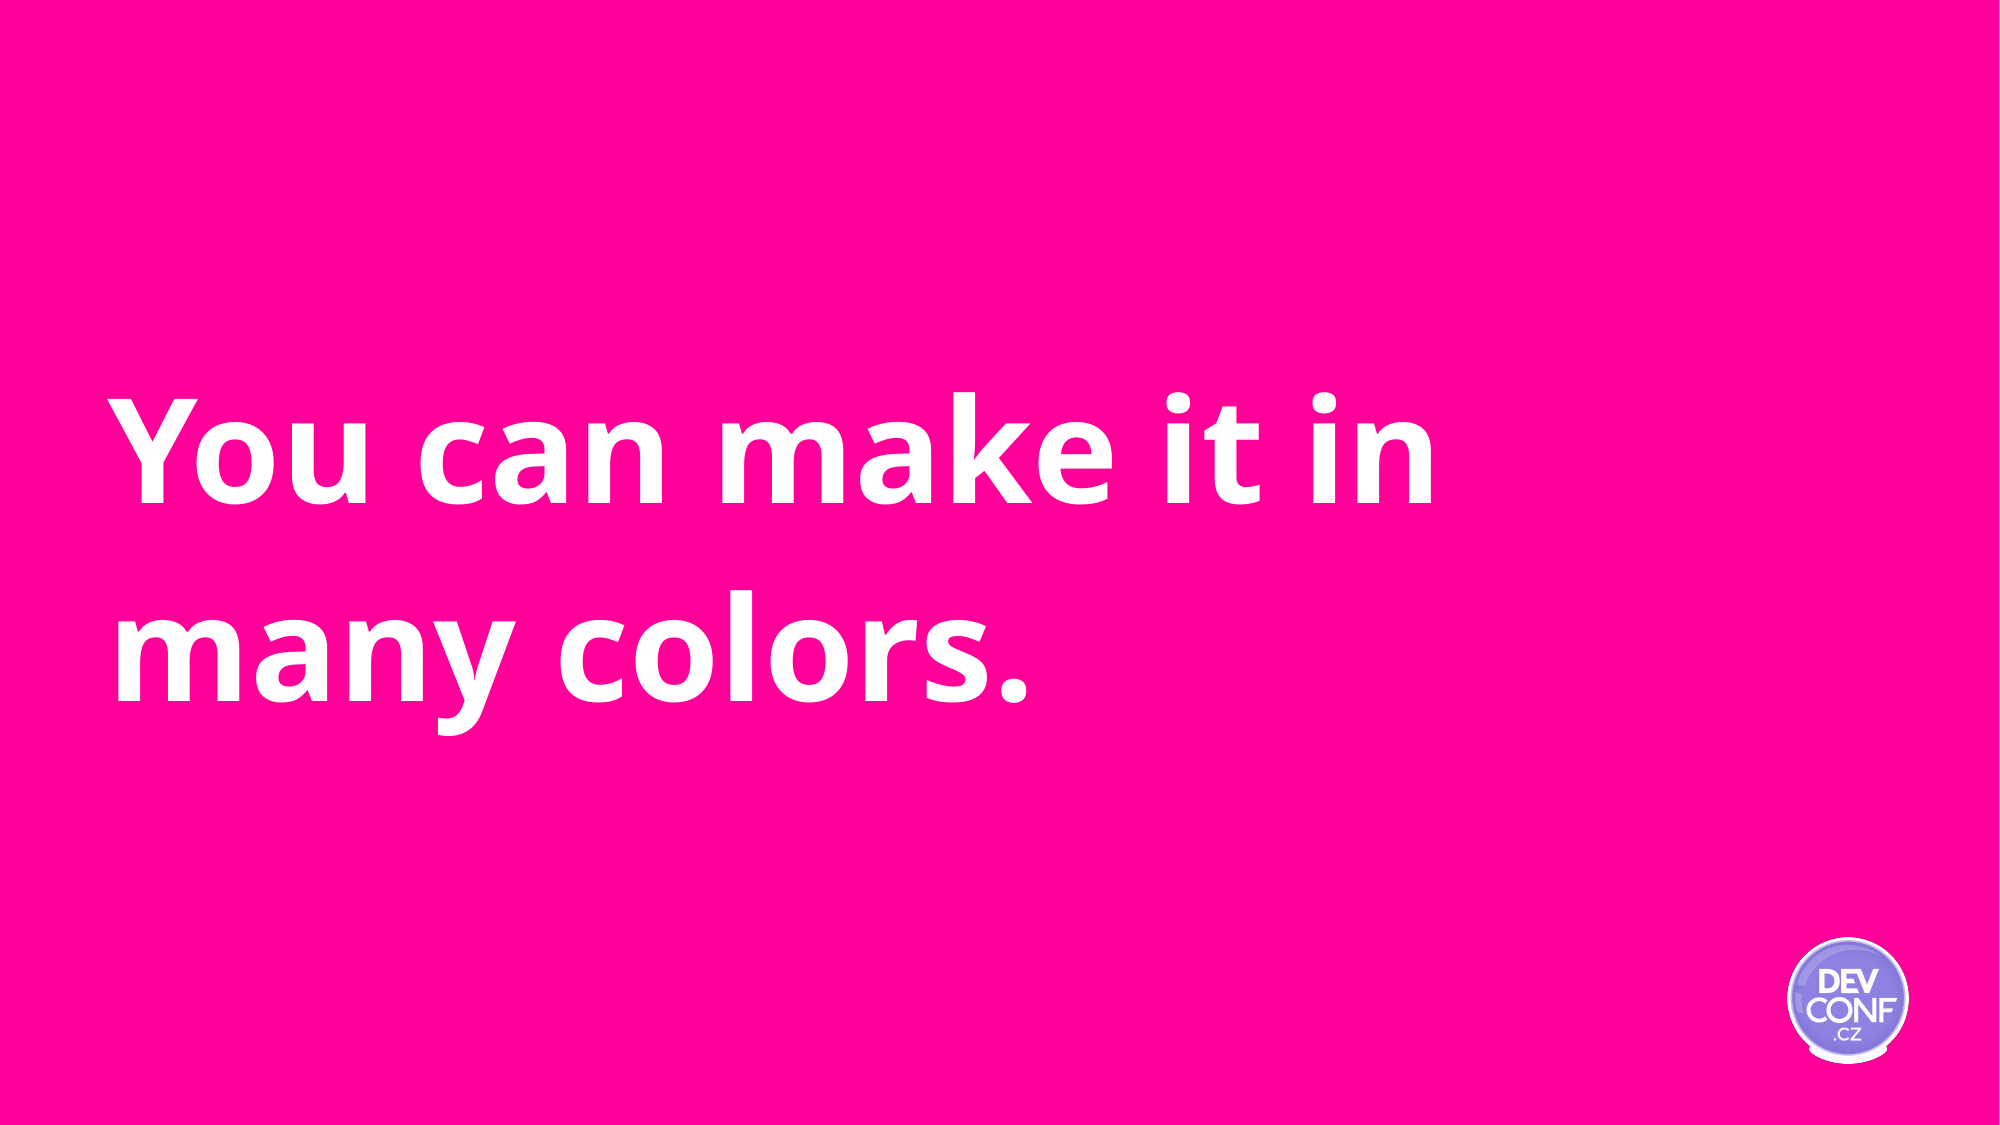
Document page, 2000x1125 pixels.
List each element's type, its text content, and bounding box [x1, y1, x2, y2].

picture [1787, 937, 1909, 1064]
title You can make it in many colors. [107, 98, 1500, 994]
